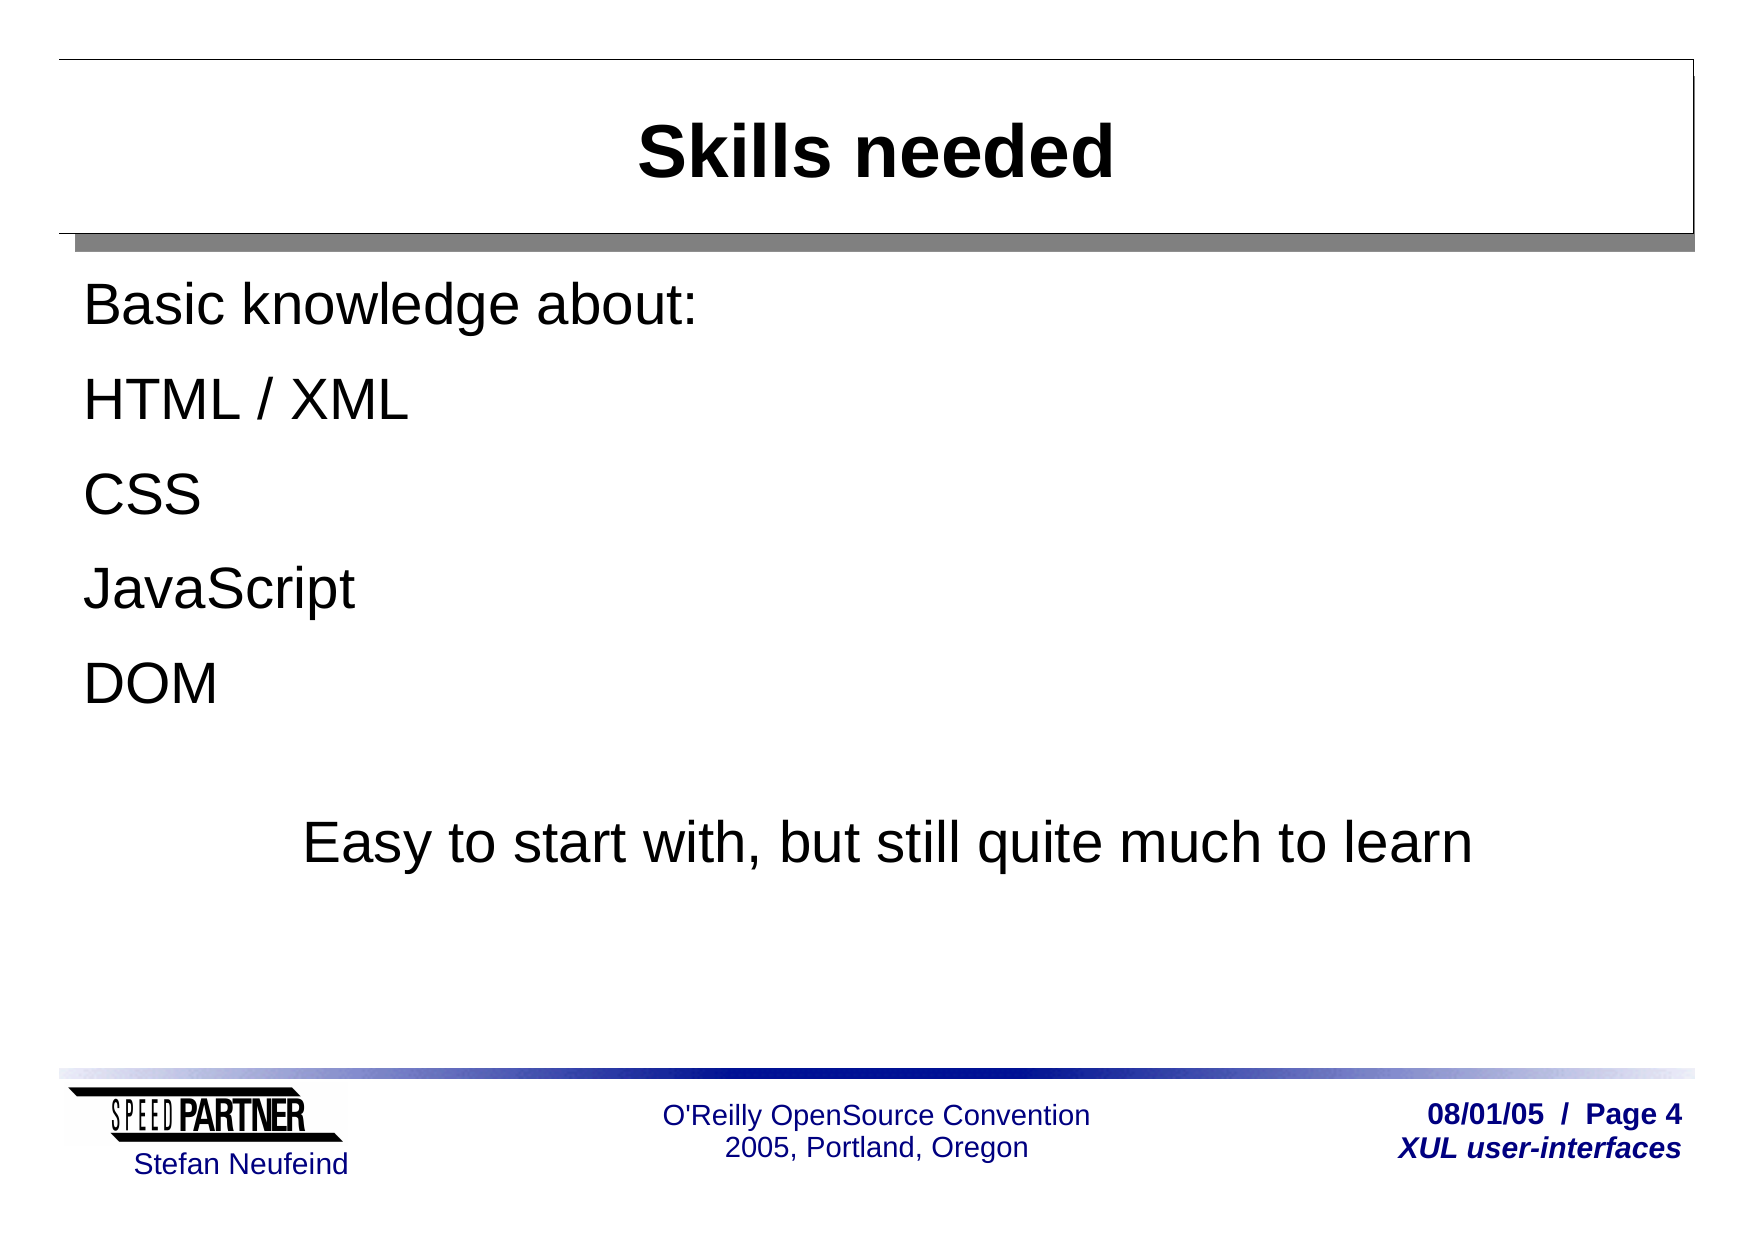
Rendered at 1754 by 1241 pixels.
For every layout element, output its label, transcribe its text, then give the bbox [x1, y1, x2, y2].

title Skills needed [59, 59, 1695, 244]
list Basic knowledge about: HTML / XML CSS JavaScript DOM Easy to start with, but still quite much to learn [71, 272, 1695, 1055]
picture [64, 1082, 348, 1146]
picture [59, 1068, 1695, 1079]
